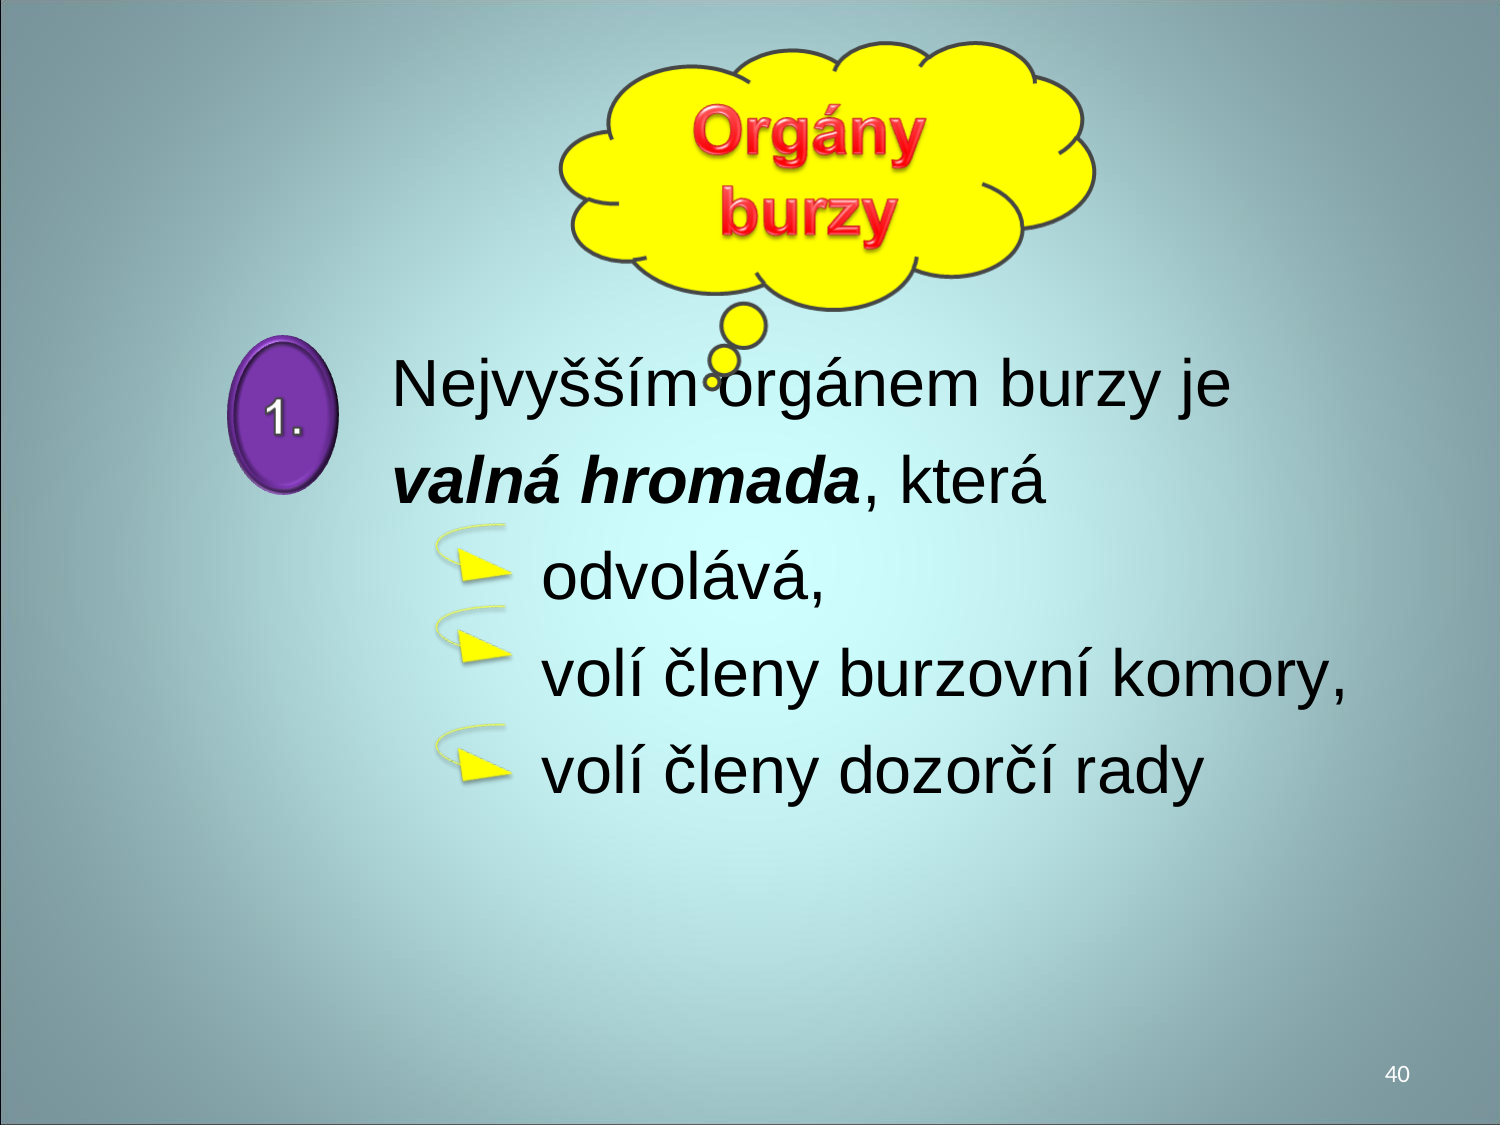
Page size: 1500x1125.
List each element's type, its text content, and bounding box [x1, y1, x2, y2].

list Nejvyšším orgánem burzy je valná hromada, která odvolává, volí členy burzovní komory, volí členy dozorčí rady [76, 42, 1427, 1059]
picture [0, 0, 1500, 1125]
text_box <číslo> [1074, 1042, 1426, 1103]
